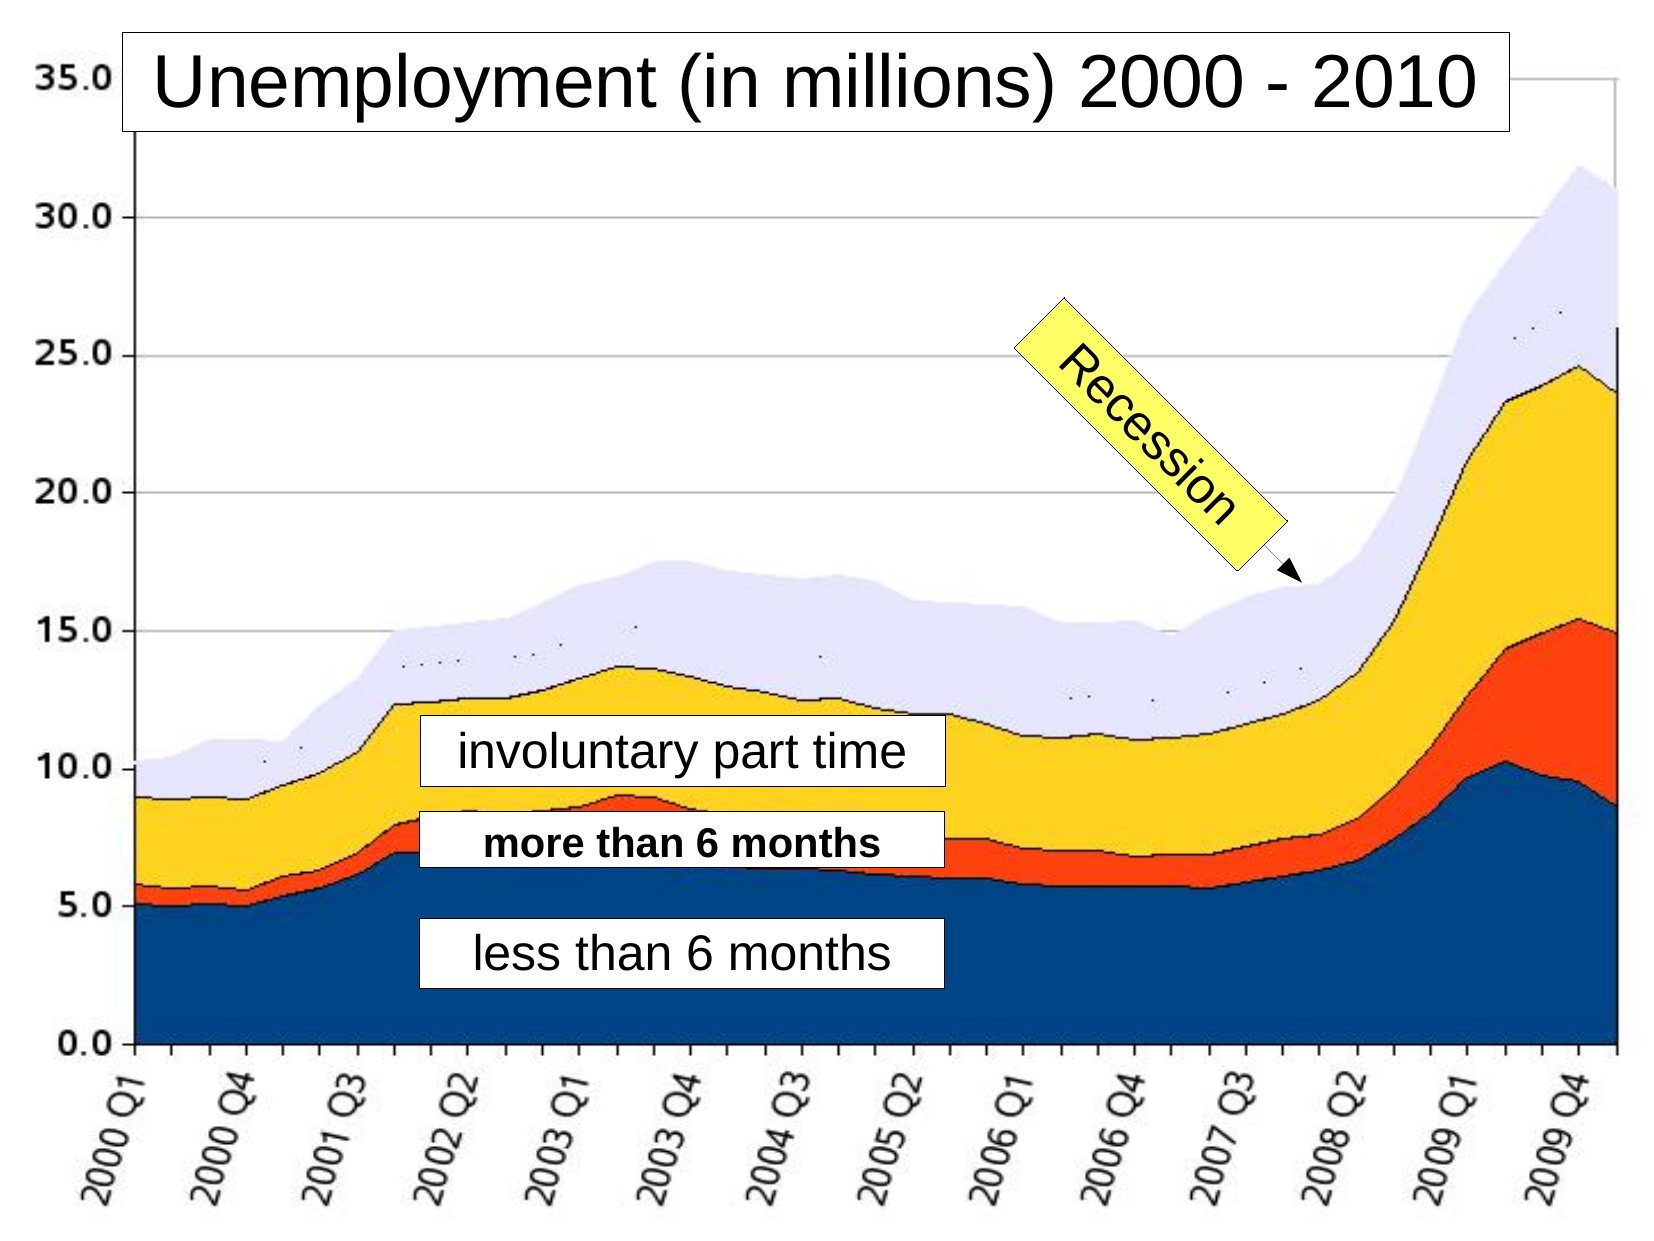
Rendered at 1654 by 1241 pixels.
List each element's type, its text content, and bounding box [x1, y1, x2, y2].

text_box involuntary part time [420, 715, 946, 787]
text_box less than 6 months [419, 918, 945, 989]
text_box Unemployment (in millions) 2000 - 2010 [122, 32, 1510, 132]
text_box more than 6 months [419, 811, 945, 868]
text_box Recession [1014, 297, 1288, 571]
picture [0, 35, 1651, 1237]
